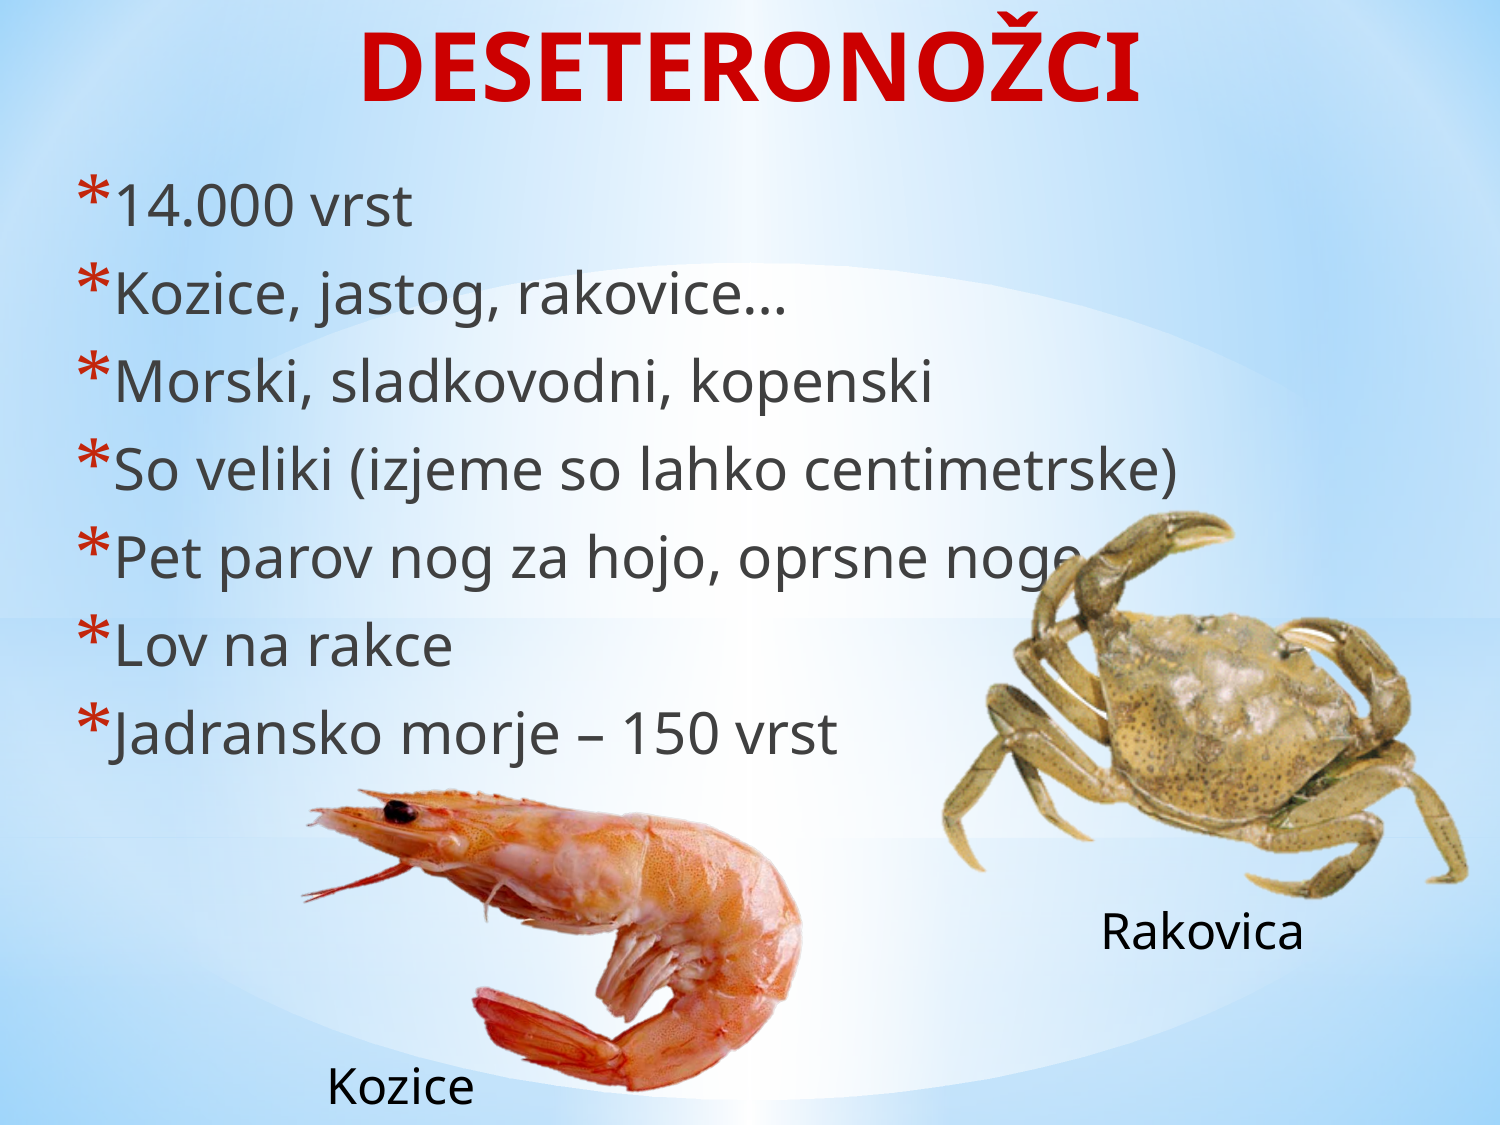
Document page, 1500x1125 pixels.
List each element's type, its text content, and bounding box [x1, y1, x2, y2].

title DESETERONOŽCI [0, 0, 1500, 186]
text_box Kozice [311, 1047, 491, 1123]
picture [887, 488, 1500, 916]
text_box Rakovica [1085, 891, 1321, 967]
picture [261, 680, 841, 1125]
list 14.000 vrst Kozice, jastog, rakovice… Morski, sladkovodni, kopenski So veliki (izjeme so lahko centimetrske) Pet parov nog za hojo, oprsne noge Lov na rakce Jadransko morje – 150 vrst [53, 160, 1500, 1125]
